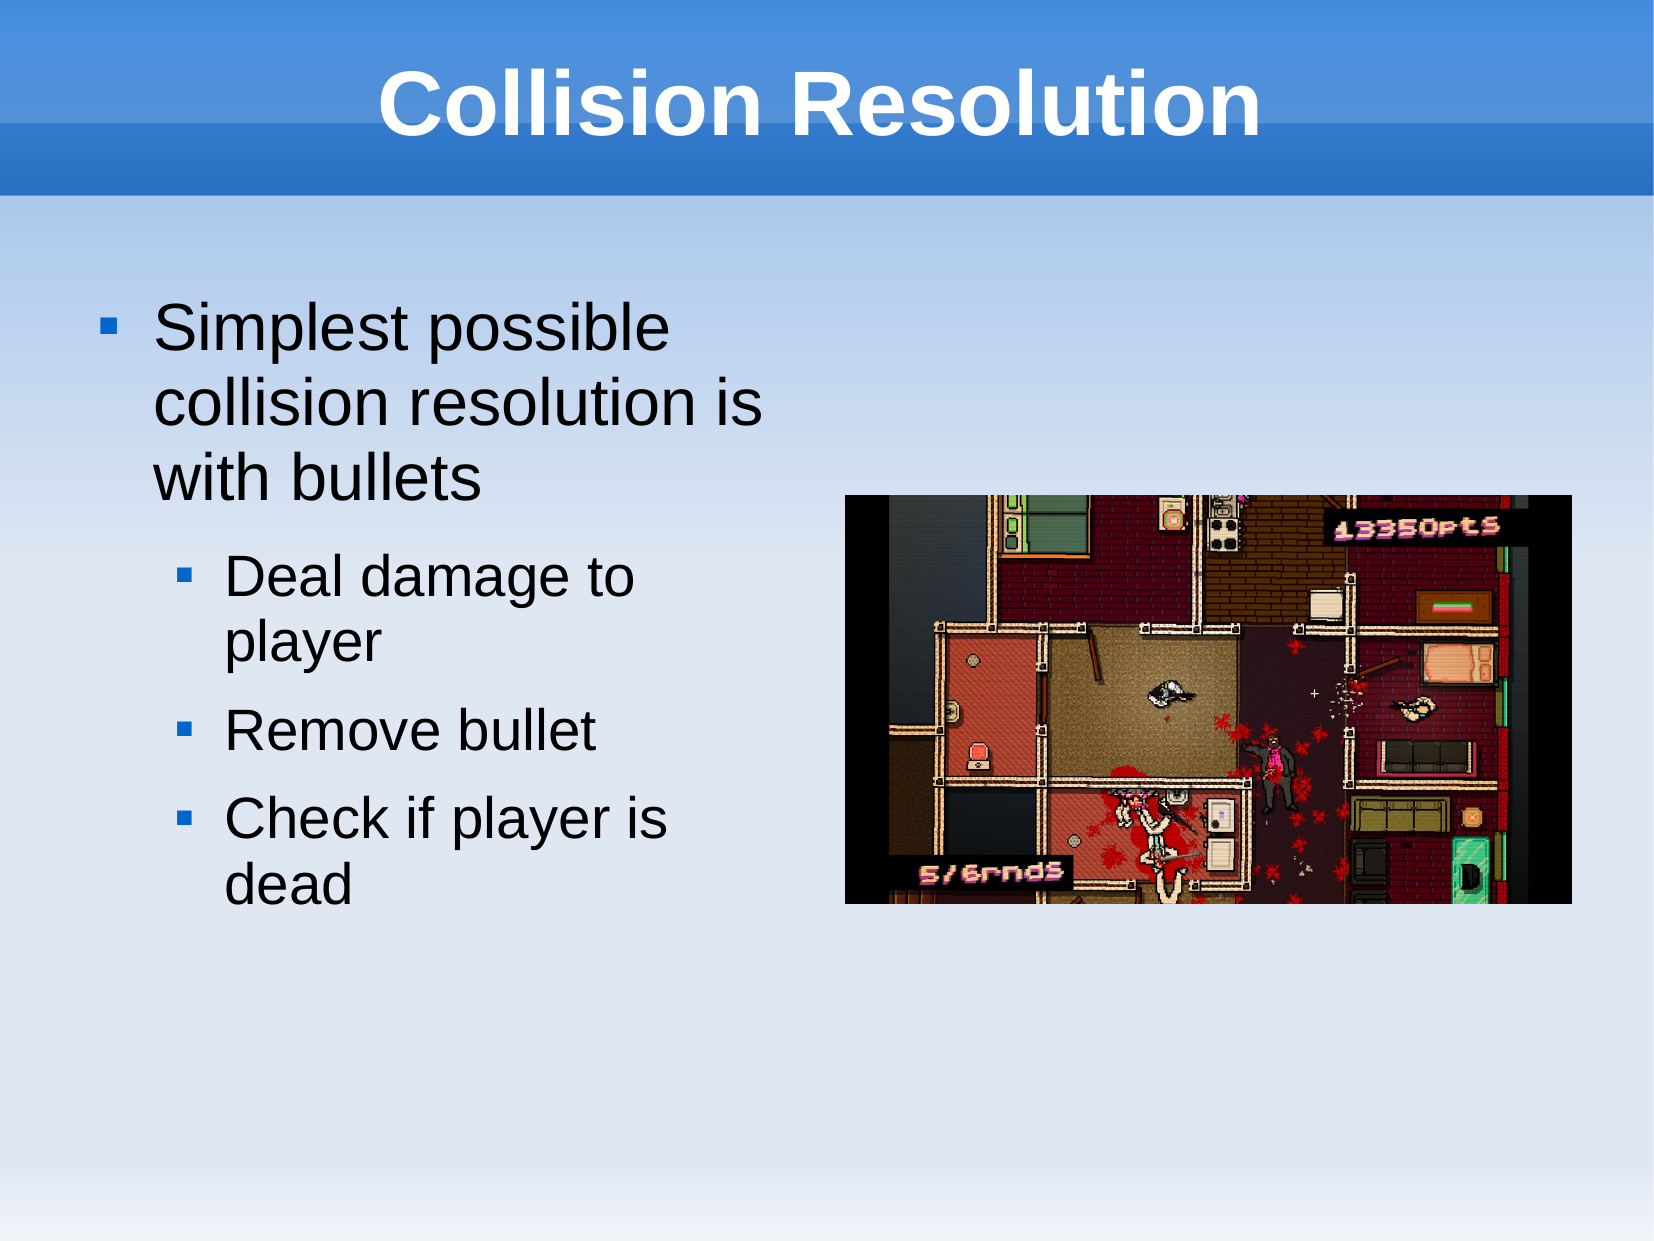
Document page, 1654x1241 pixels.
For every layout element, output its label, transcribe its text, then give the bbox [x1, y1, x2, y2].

list Simplest possible collision resolution is with bullets Deal damage to player Remove bullet Check if player is dead [82, 290, 809, 1109]
picture [0, 0, 1654, 1241]
title Collision Resolution [76, 0, 1565, 208]
